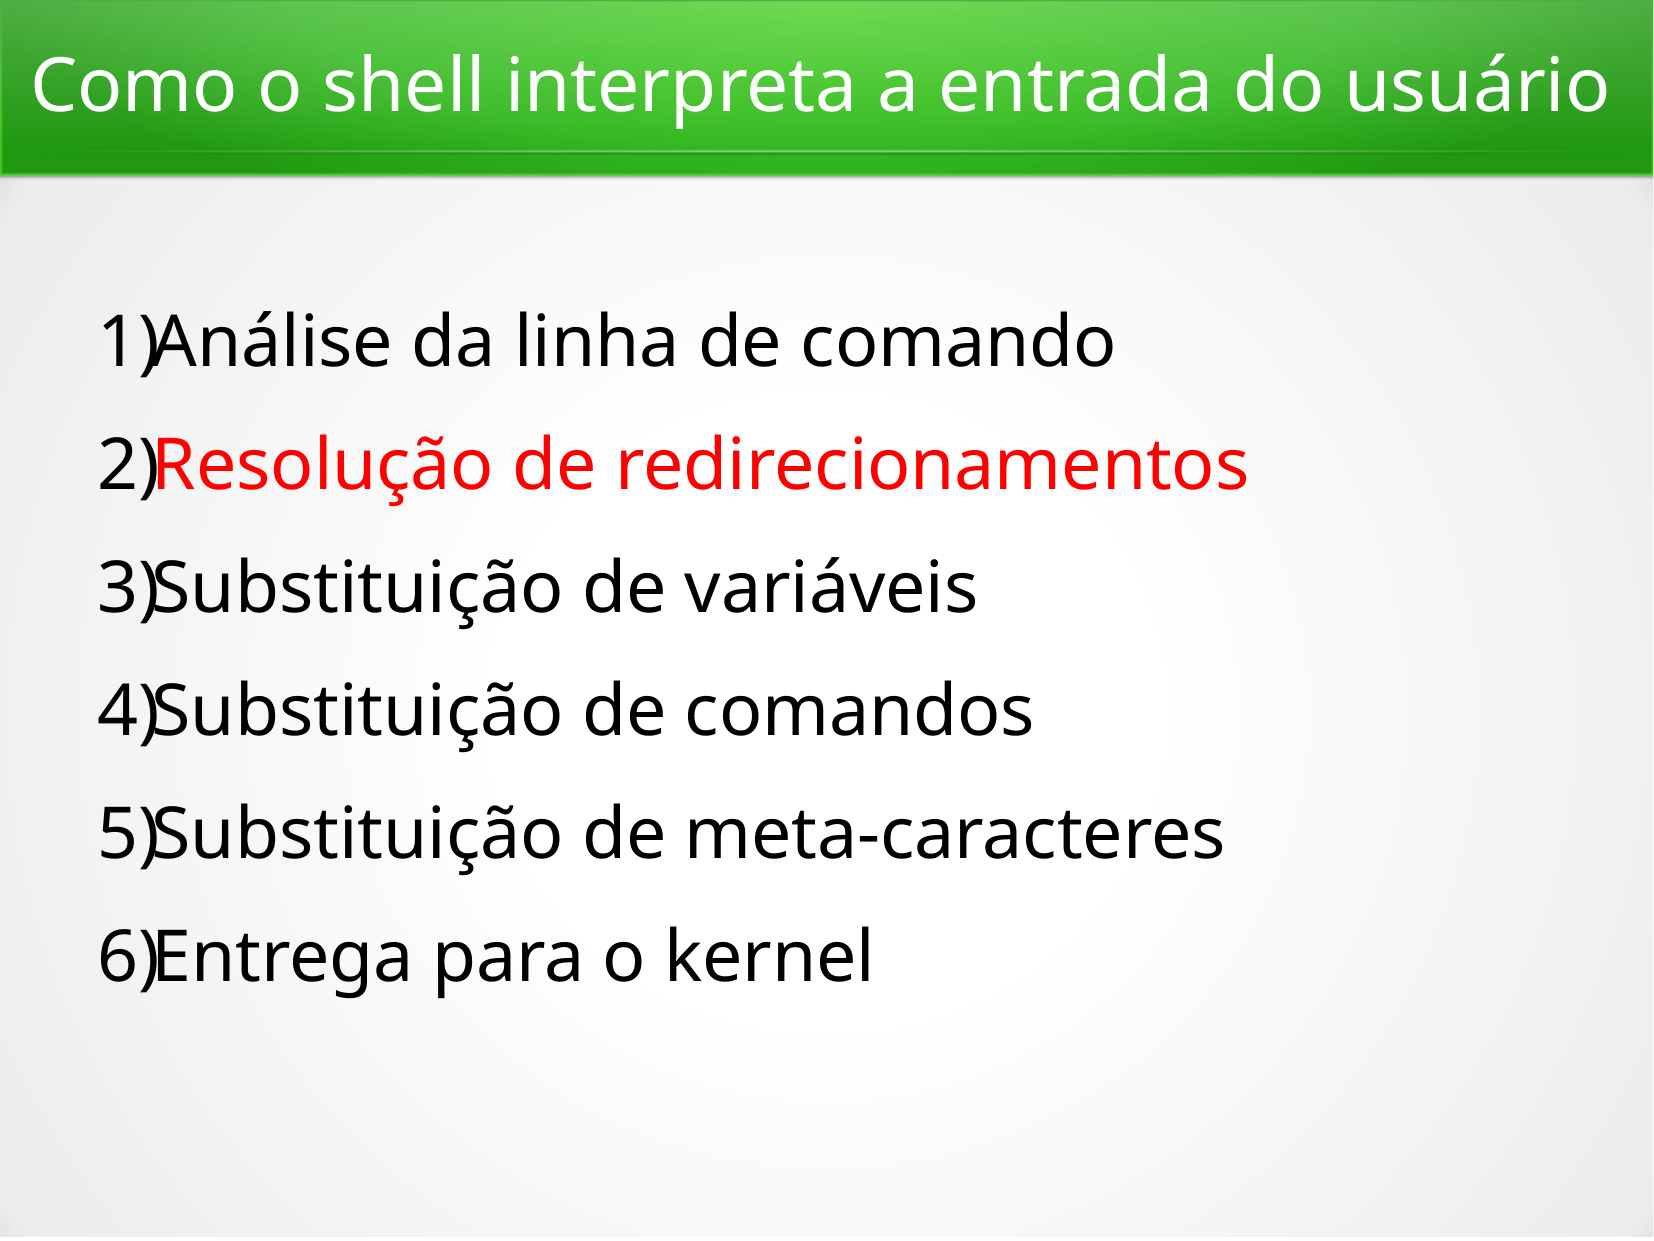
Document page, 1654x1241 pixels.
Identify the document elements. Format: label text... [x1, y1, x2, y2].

list Análise da linha de comando Resolução de redirecionamentos Substituição de variáveis Substituição de comandos Substituição de meta-caracteres Entrega para o kernel [82, 290, 1571, 1010]
title Como o shell interpreta a entrada do usuário [11, 11, 1630, 154]
picture [0, 0, 1654, 1237]
